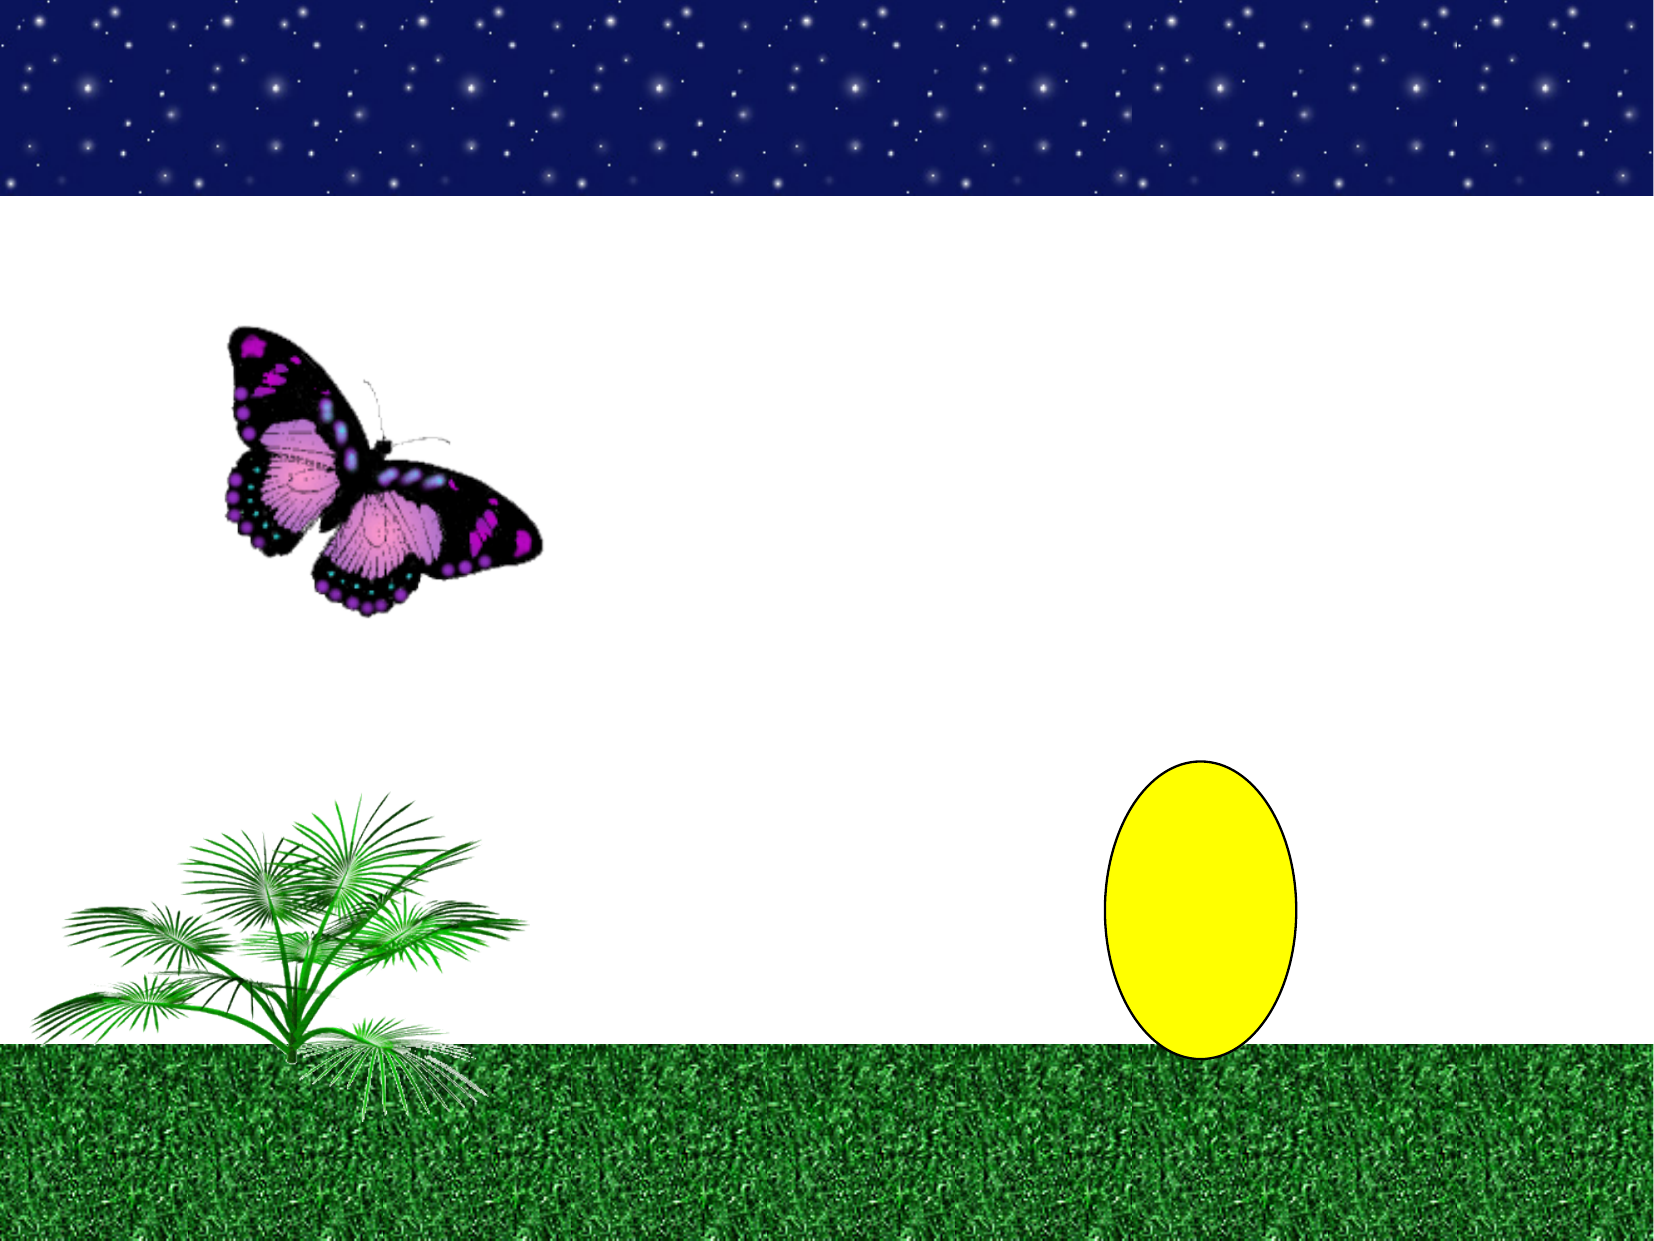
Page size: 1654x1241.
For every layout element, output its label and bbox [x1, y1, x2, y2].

picture [223, 324, 547, 621]
picture [0, 760, 1654, 1241]
picture [0, 0, 1654, 196]
